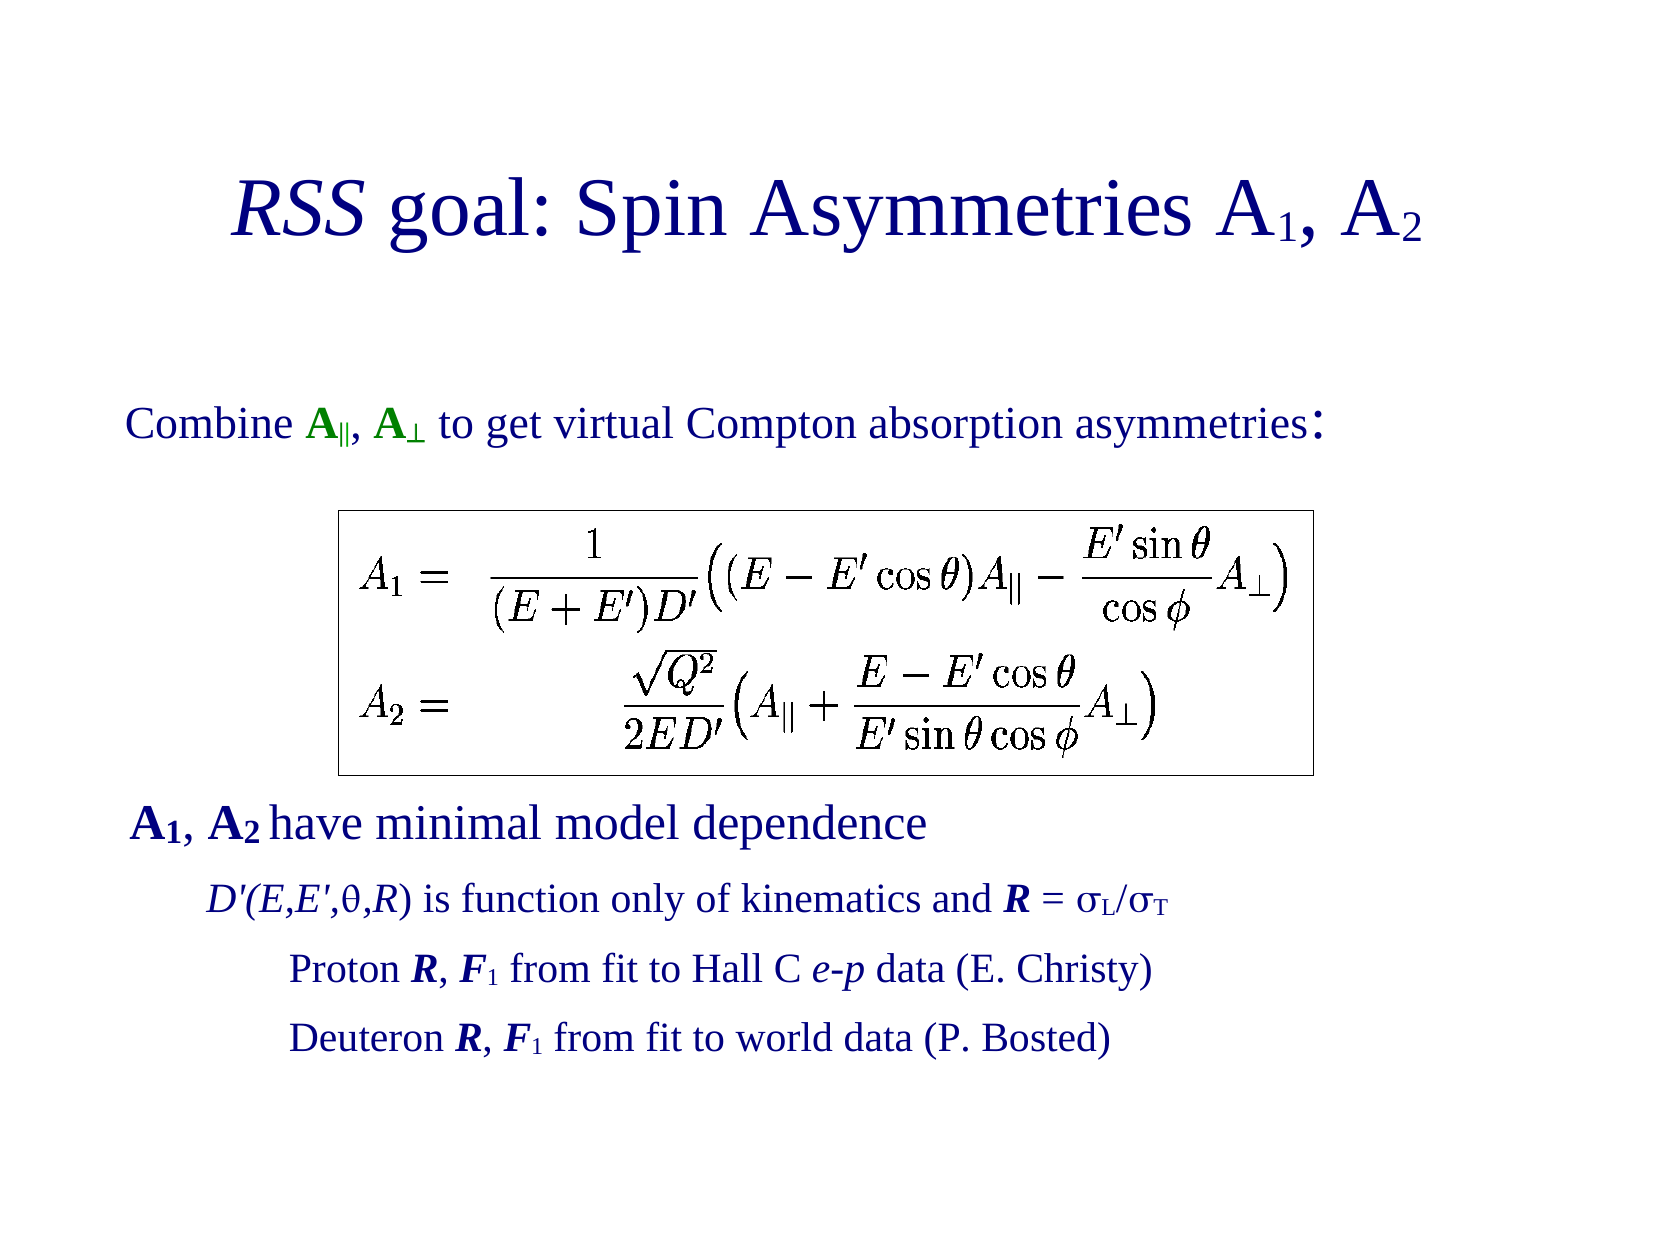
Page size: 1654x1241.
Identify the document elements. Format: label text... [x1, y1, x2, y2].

text_box A1, A2 have minimal model dependence D'(E,E',,R) is function only of kinematics and R = L/T Proton R, F1 from fit to Hall C e-p data (E. Christy) Deuteron R, F1 from fit to world data (P. Bosted) [111, 795, 1542, 1139]
list Combine A||, A⊥ to get virtual Compton absorption asymmetries: [107, 386, 1547, 505]
title RSS goal: Spin Asymmetries A1, A2 [121, 103, 1533, 311]
picture [338, 509, 1314, 776]
